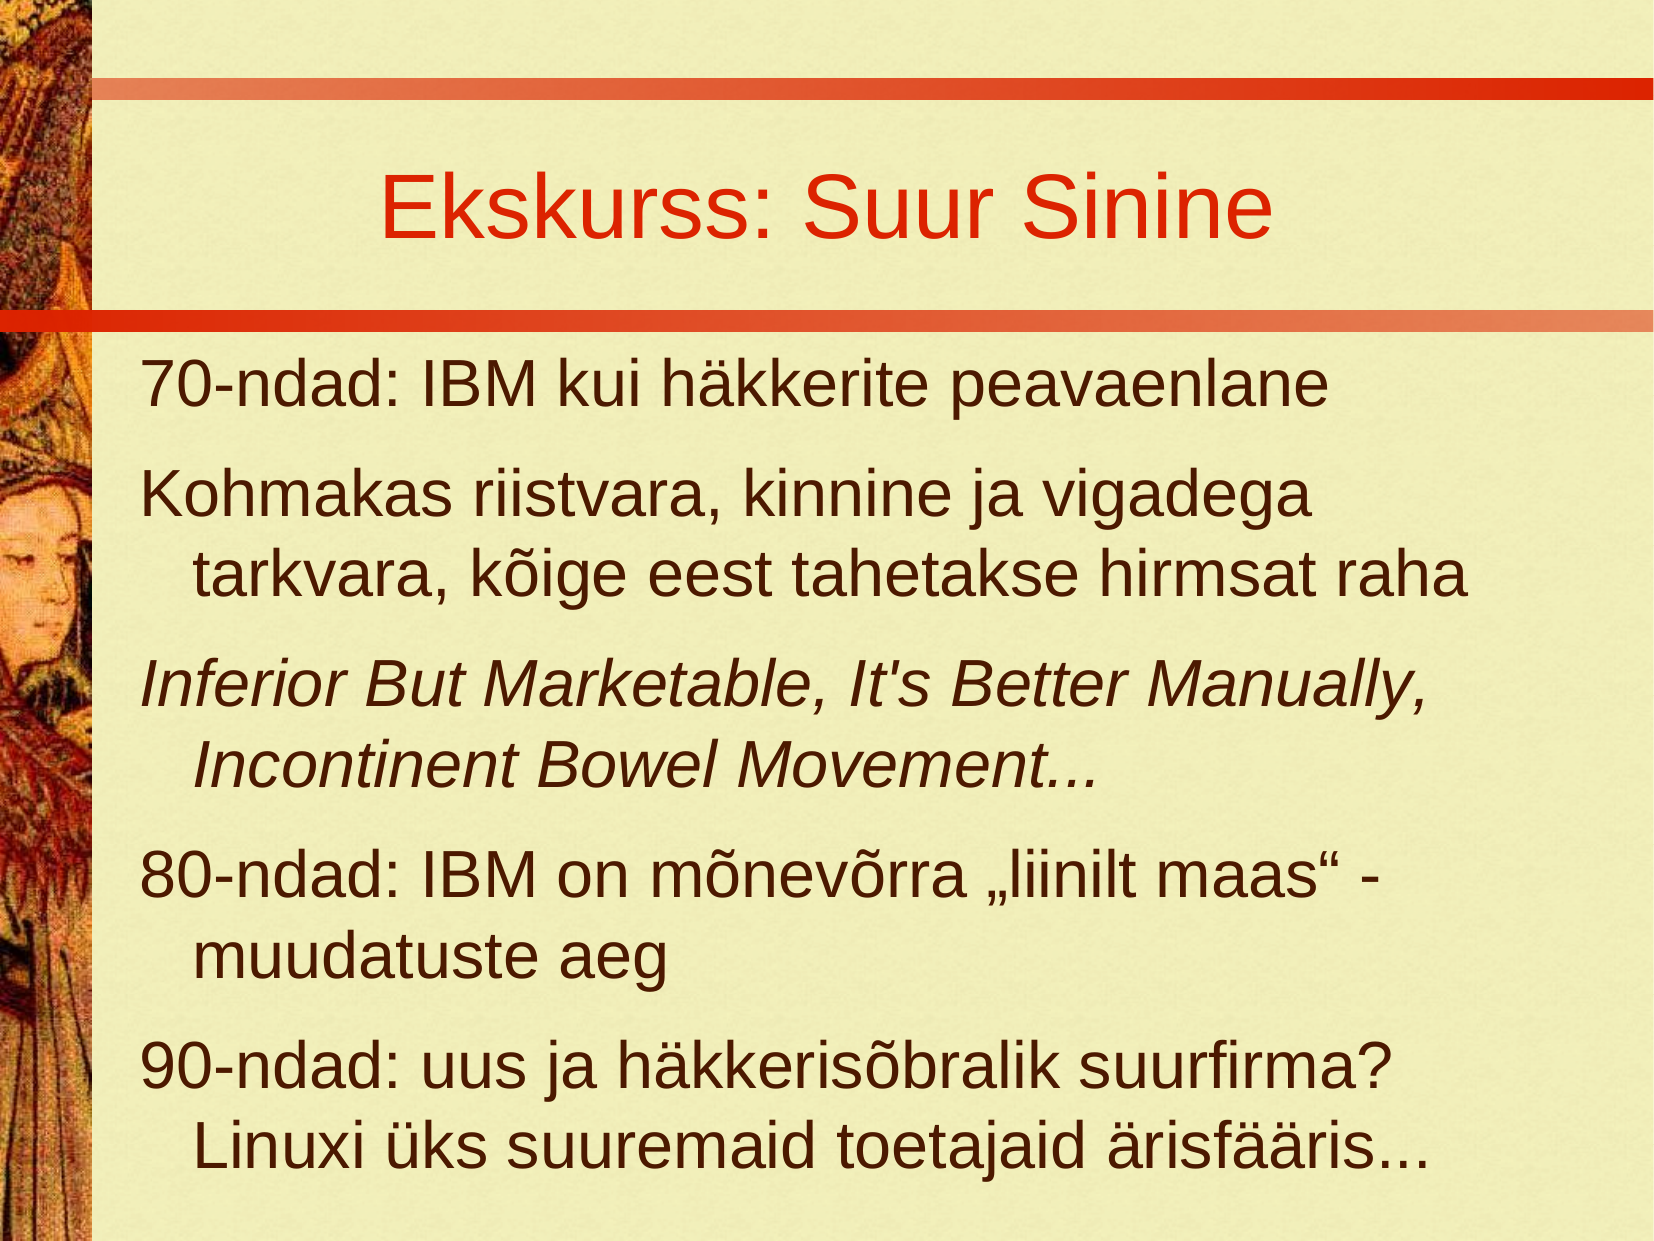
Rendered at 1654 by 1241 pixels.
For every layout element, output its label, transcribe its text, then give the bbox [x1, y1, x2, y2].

picture [0, 332, 1654, 1241]
picture [0, 0, 1654, 310]
title Ekskurss: Suur Sinine [121, 102, 1534, 311]
list 70-ndad: IBM kui häkkerite peavaenlane Kohmakas riistvara, kinnine ja vigadega tarkvara, kõige eest tahetakse hirmsat raha Inferior But Marketable, It's Better Manually, Incontinent Bowel Movement... 80-ndad: IBM on mõnevõrra „liinilt maas“ - muudatuste aeg 90-ndad: uus ja häkkerisõbralik suurfirma? Linuxi üks suuremaid toetajaid ärisfääris... [121, 344, 1534, 1183]
